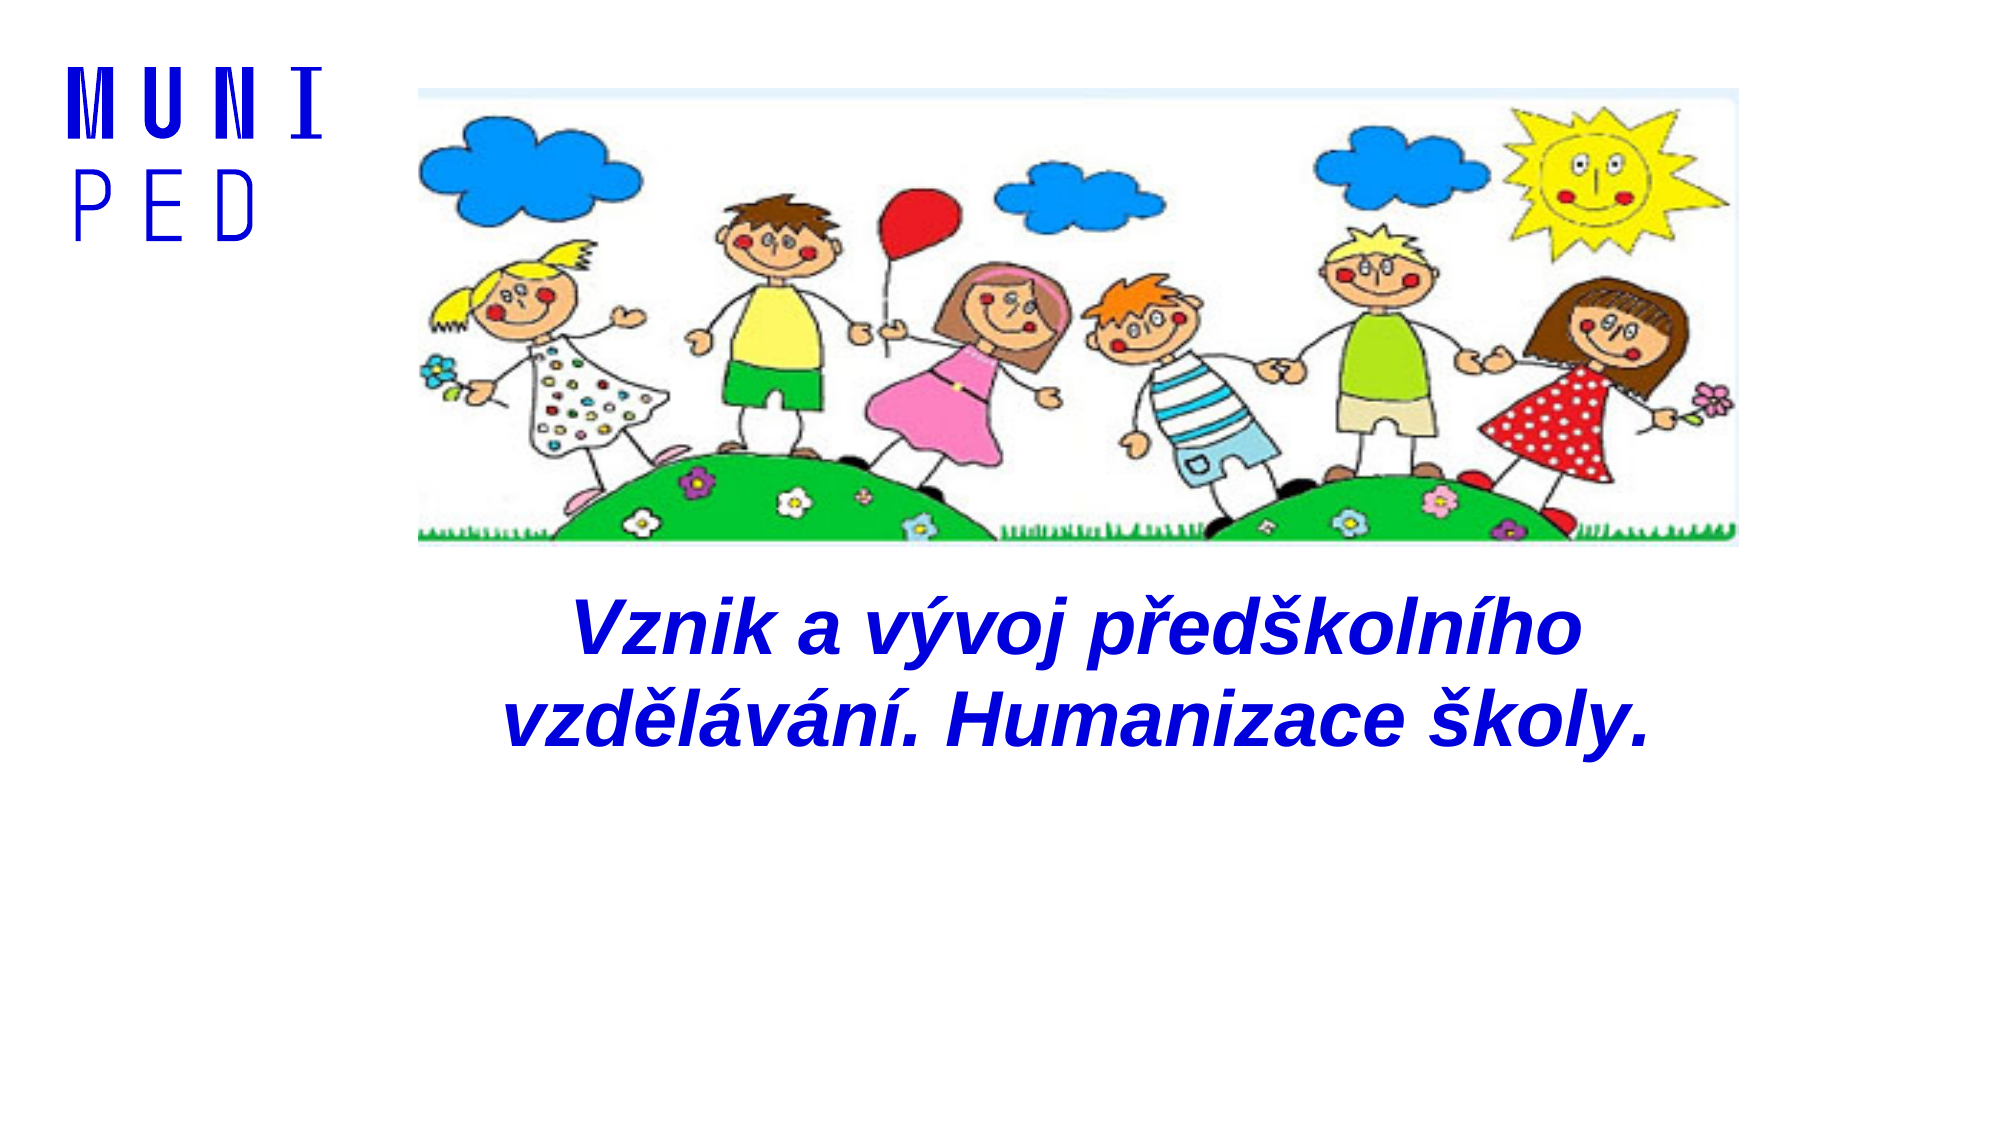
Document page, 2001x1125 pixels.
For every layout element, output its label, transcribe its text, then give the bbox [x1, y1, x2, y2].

title Vznik a vývoj předškolního vzdělávání. Humanizace školy. [354, 578, 1801, 920]
picture [418, 89, 1739, 547]
